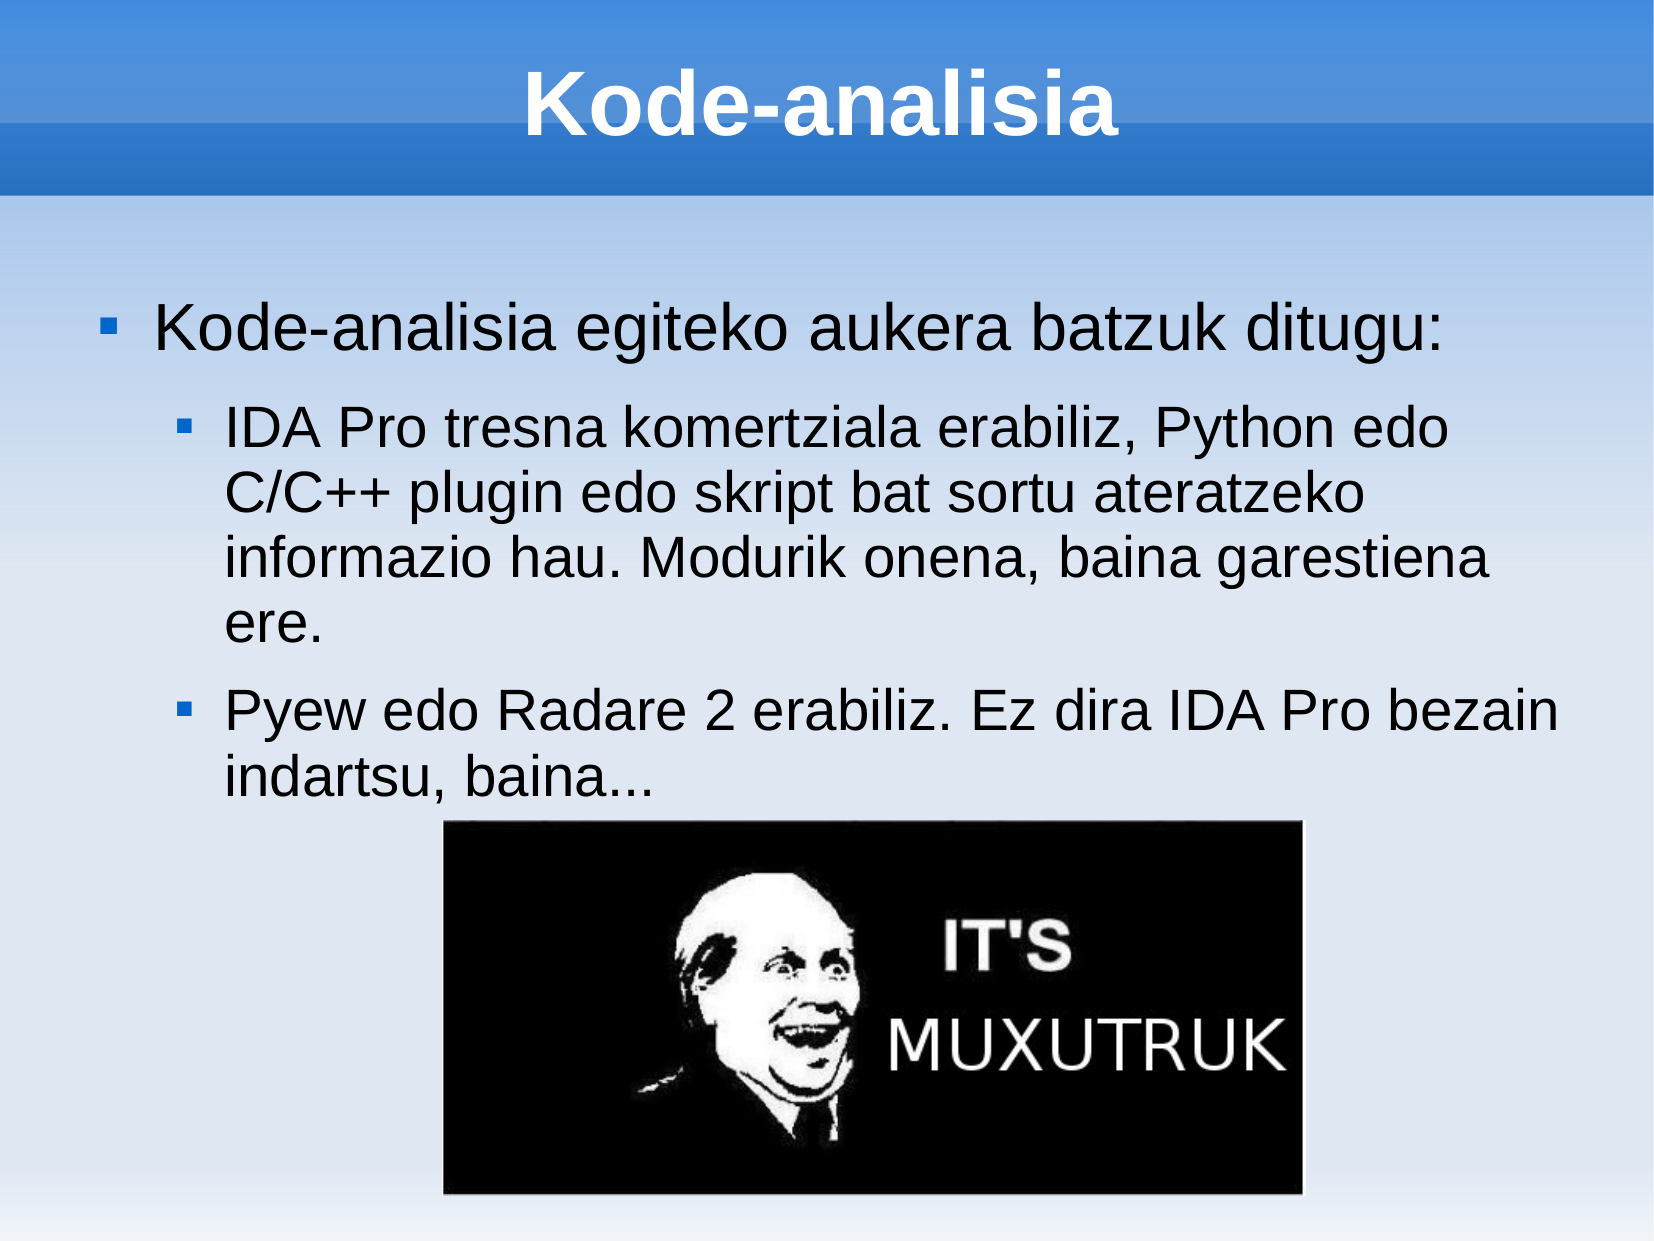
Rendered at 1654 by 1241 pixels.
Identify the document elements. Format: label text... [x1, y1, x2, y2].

list Kode-analisia egiteko aukera batzuk ditugu: IDA Pro tresna komertziala erabiliz, Python edo C/C++ plugin edo skript bat sortu ateratzeko informazio hau. Modurik onena, baina garestiena ere. Pyew edo Radare 2 erabiliz. Ez dira IDA Pro bezain indartsu, baina... [82, 290, 1571, 1109]
title Kode-analisia [76, 0, 1565, 208]
picture [0, 0, 1654, 1241]
